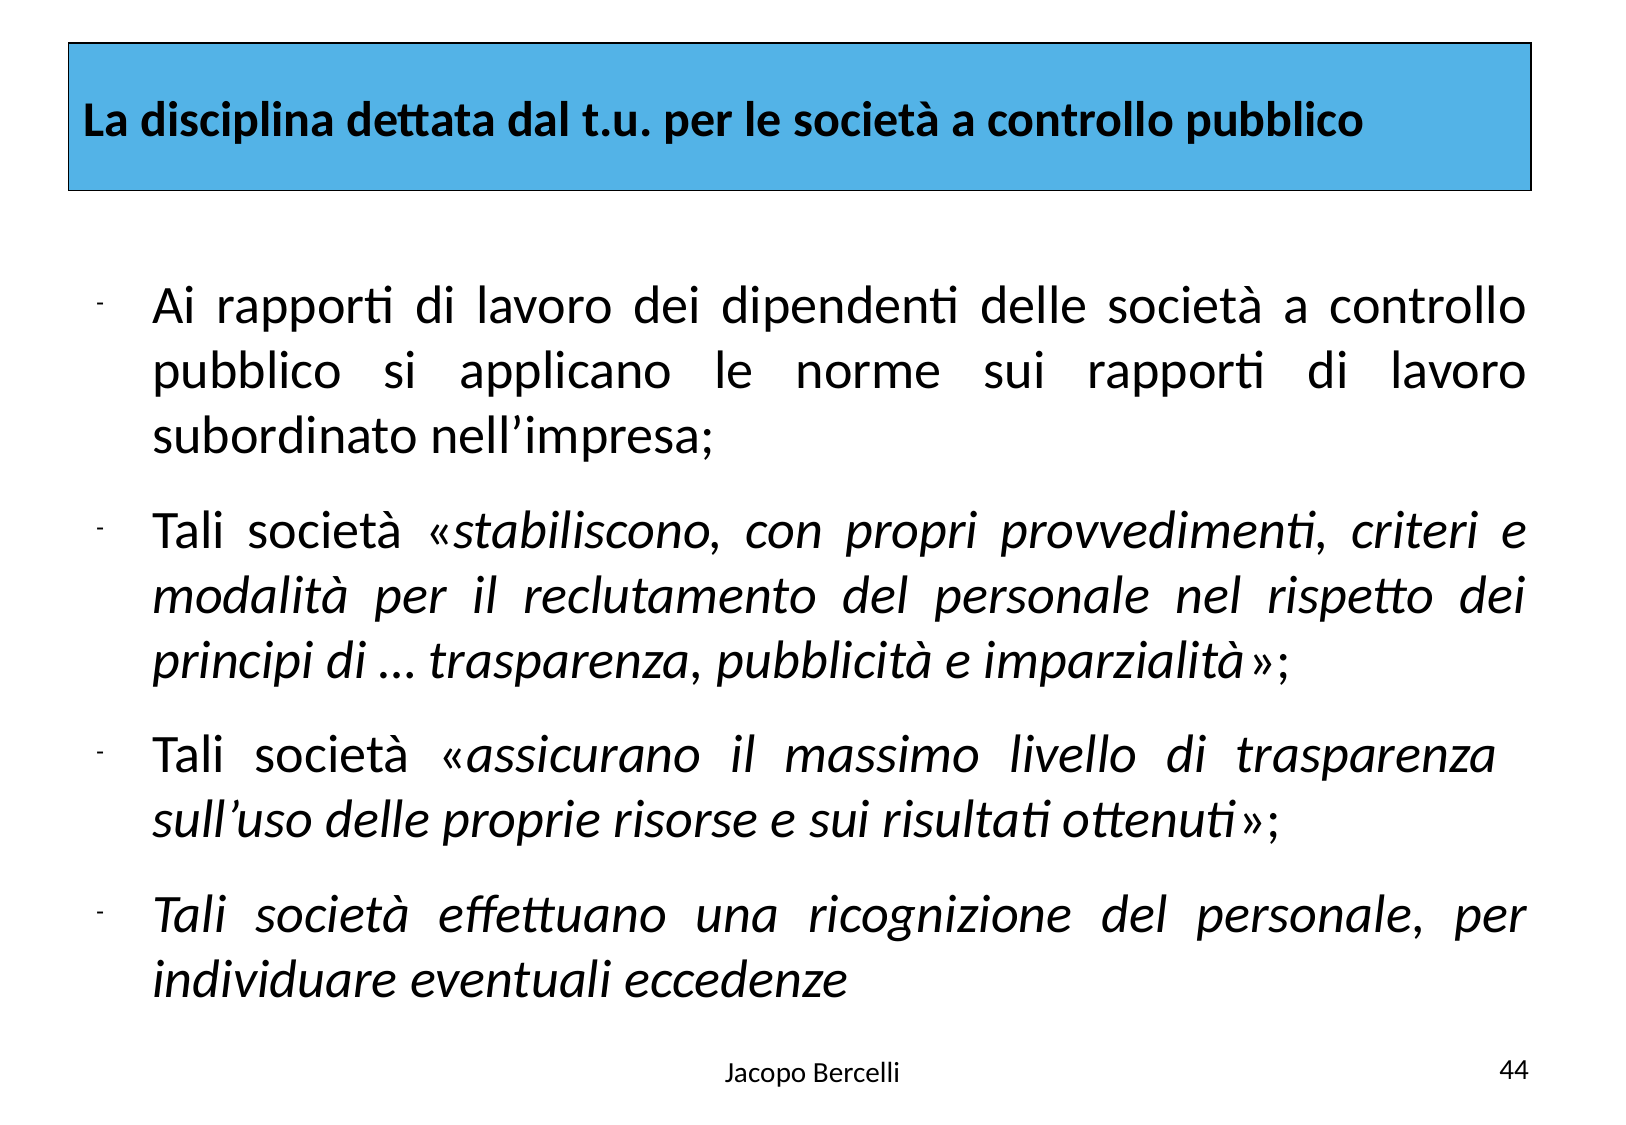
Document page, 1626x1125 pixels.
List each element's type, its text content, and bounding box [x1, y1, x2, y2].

slide_number <numero> [1164, 1042, 1544, 1103]
text_box Jacopo Bercelli [633, 1046, 992, 1097]
list Ai rapporti di lavoro dei dipendenti delle società a controllo pubblico si applicano le norme sui rapporti di lavoro subordinato nell’impresa; Tali società «stabiliscono, con propri provvedimenti, criteri e modalità per il reclutamento del personale nel rispetto dei principi di … trasparenza, pubblicità e imparzialità»; Tali società «assicurano il massimo livello di trasparenza sull’uso delle proprie risorse e sui risultati ottenuti»; Tali società effettuano una ricognizione del personale, per individuare eventuali eccedenze [81, 262, 1544, 1005]
title La disciplina dettata dal t.u. per le società a controllo pubblico [68, 42, 1531, 191]
